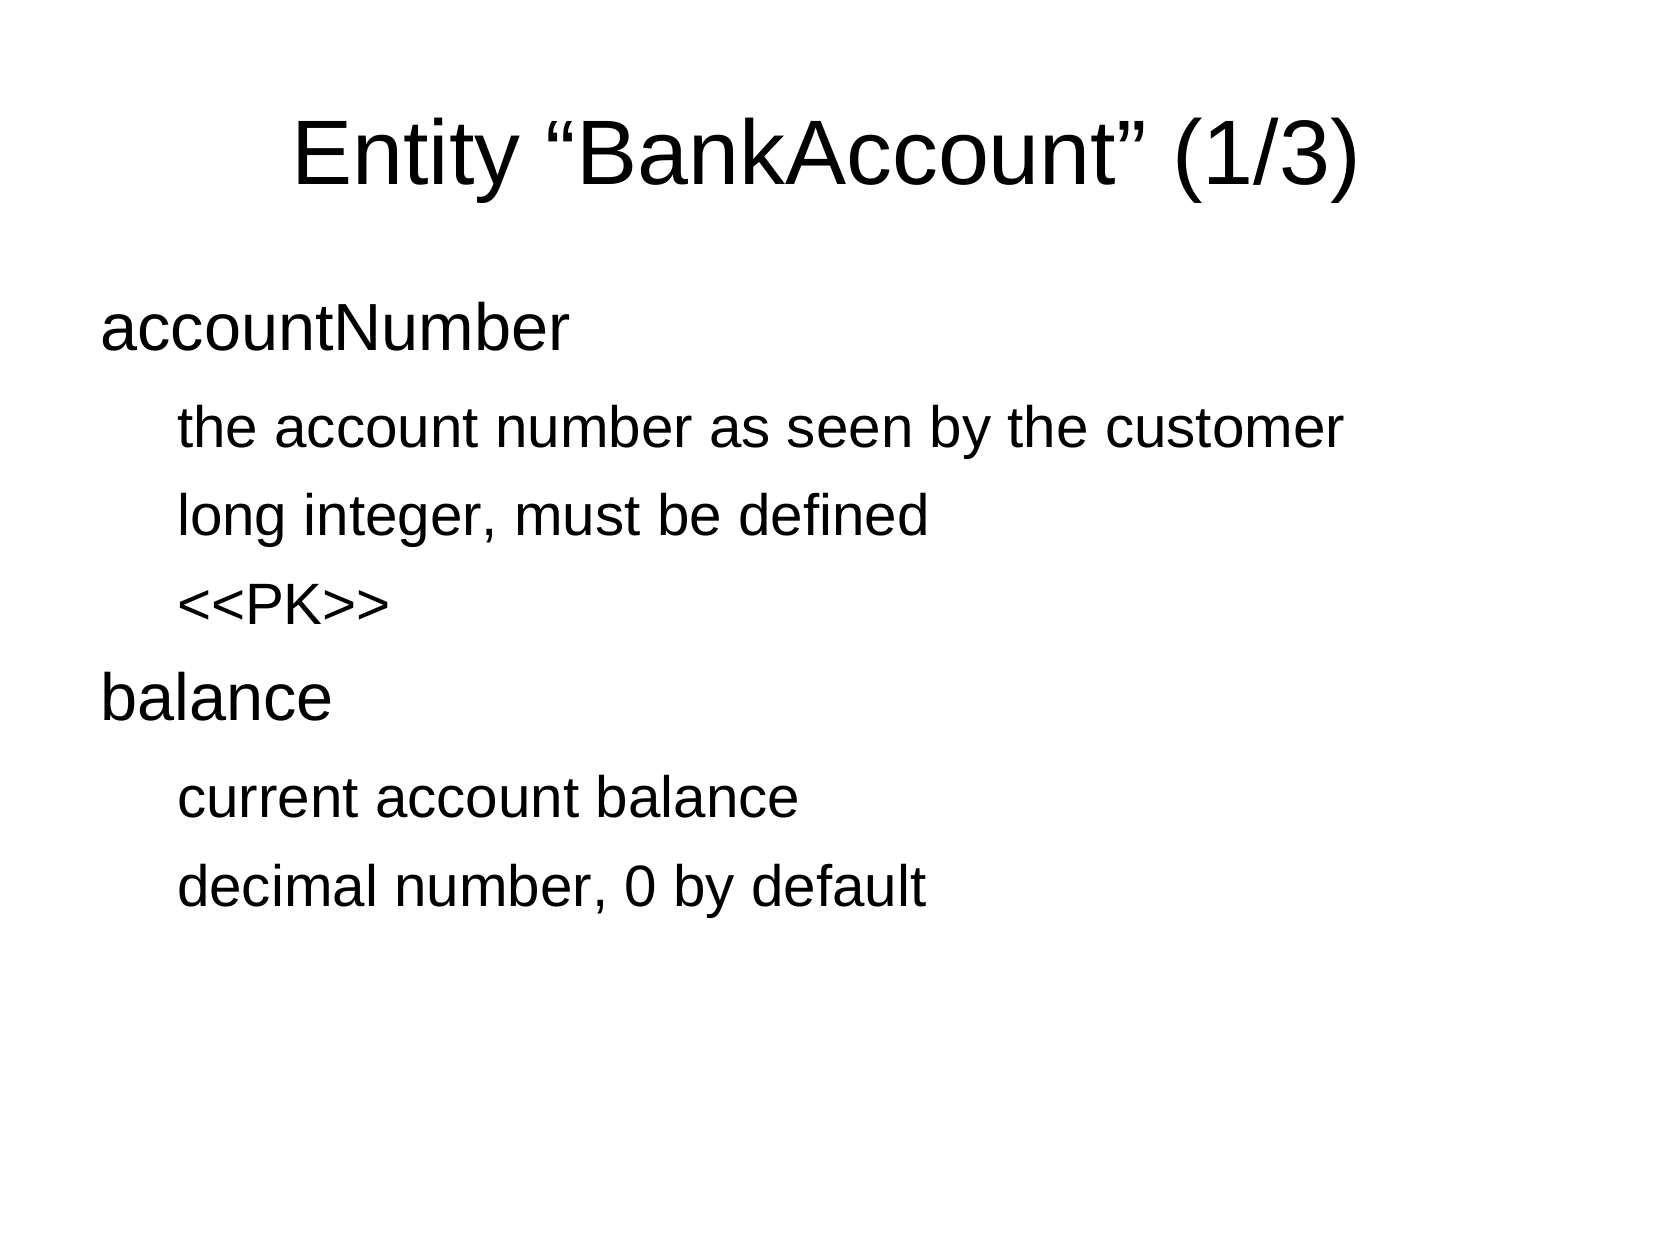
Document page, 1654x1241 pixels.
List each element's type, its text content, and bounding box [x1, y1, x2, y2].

list accountNumber the account number as seen by the customer long integer, must be defined <<PK>> balance current account balance decimal number, 0 by default [82, 290, 1571, 1109]
title Entity “BankAccount” (1/3) [82, 49, 1571, 257]
